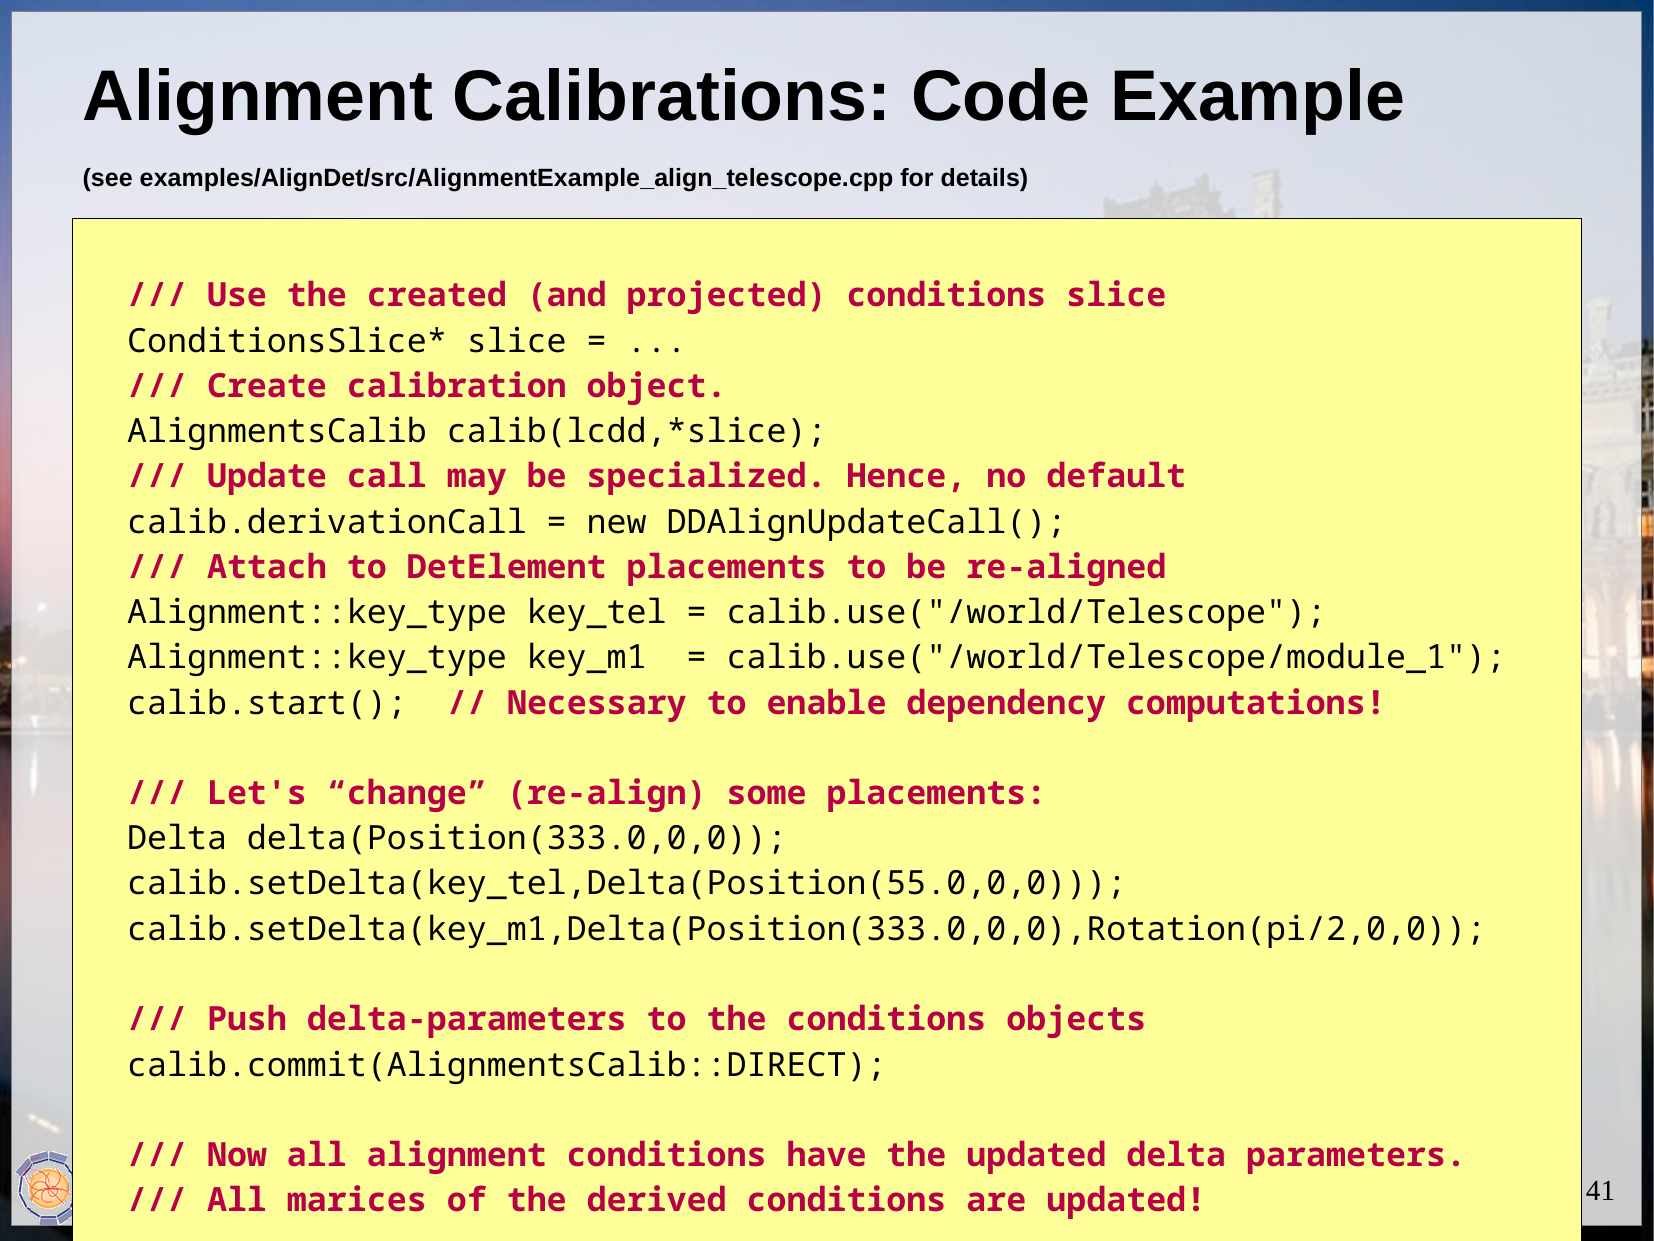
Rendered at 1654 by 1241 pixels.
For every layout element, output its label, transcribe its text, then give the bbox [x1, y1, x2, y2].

title Alignment Calibrations: Code Example (see examples/AlignDet/src/AlignmentExample_align_telescope.cpp for details) [82, 19, 1536, 218]
text_box /// Use the created (and projected) conditions slice ConditionsSlice* slice = ... /// Create calibration object. AlignmentsCalib calib(lcdd,*slice); /// Update call may be specialized. Hence, no default calib.derivationCall = new DDAlignUpdateCall(); /// Attach to DetElement placements to be re-aligned Alignment::key_type key_tel = calib.use("/world/Telescope"); Alignment::key_type key_m1 = calib.use("/world/Telescope/module_1"); calib.start(); // Necessary to enable dependency computations! /// Let's “change” (re-align) some placements: Delta delta(Position(333.0,0,0)); calib.setDelta(key_tel,Delta(Position(55.0,0,0))); calib.setDelta(key_m1,Delta(Position(333.0,0,0),Rotation(pi/2,0,0)); /// Push delta-parameters to the conditions objects calib.commit(AlignmentsCalib::DIRECT); /// Now all alignment conditions have the updated delta parameters. /// All marices of the derived conditions are updated! [72, 218, 1582, 1136]
picture [0, 0, 1654, 1241]
